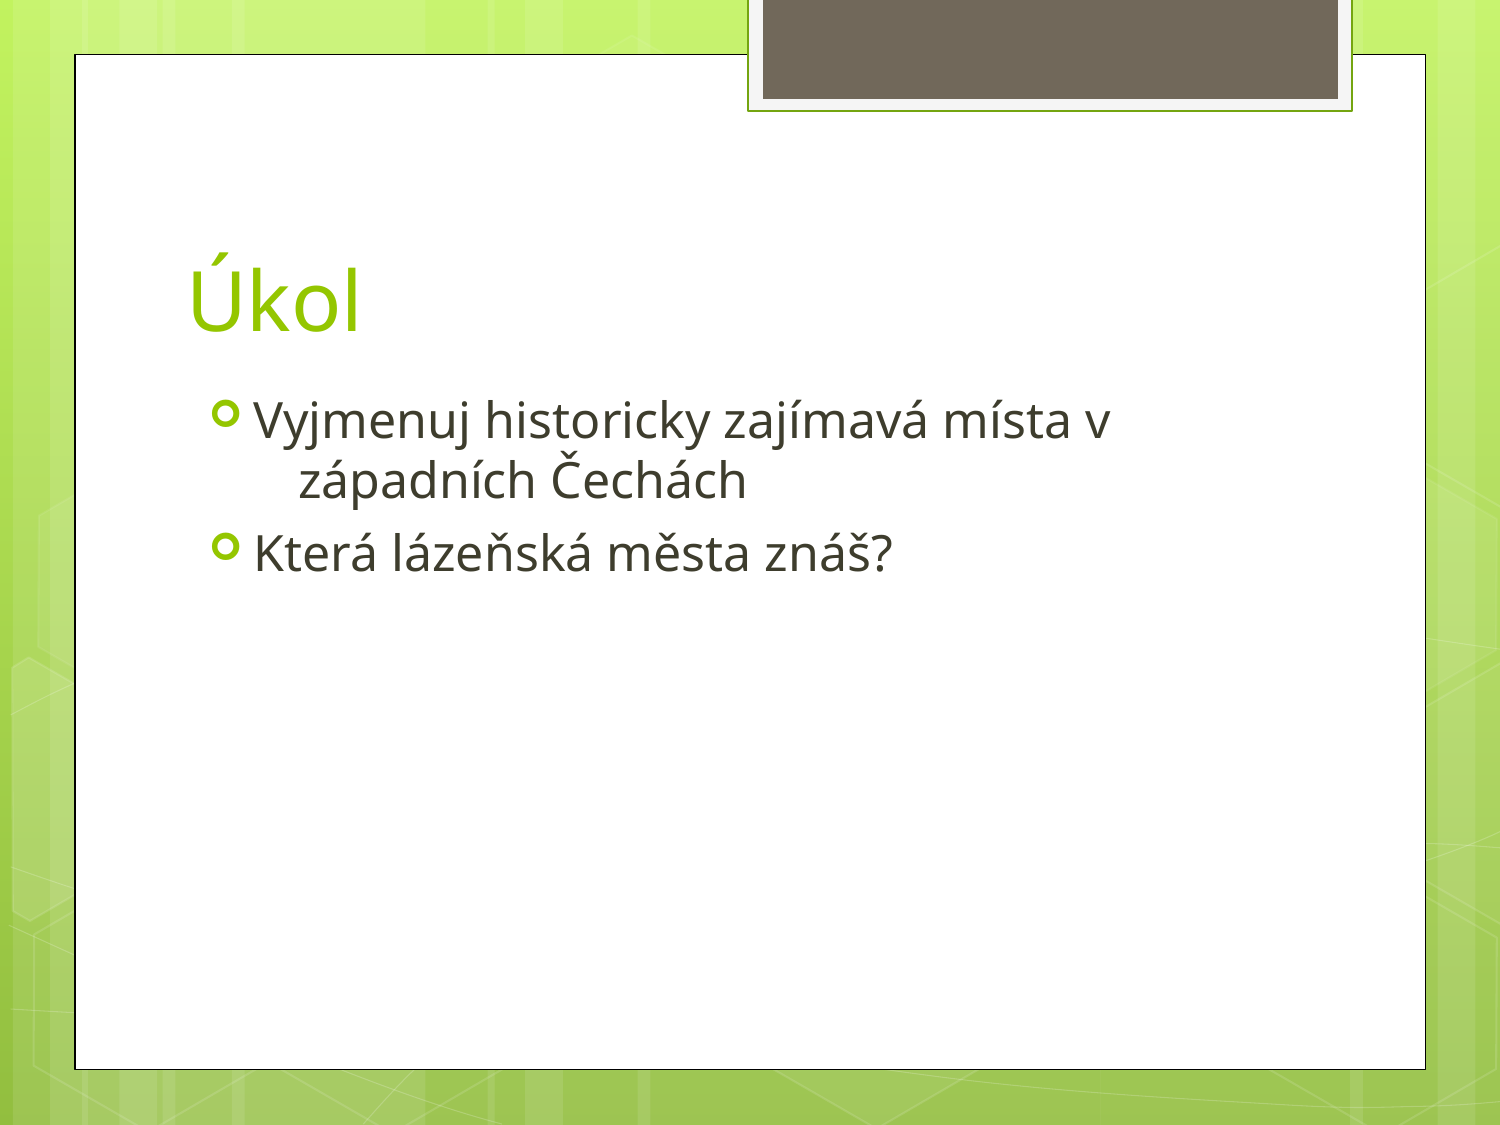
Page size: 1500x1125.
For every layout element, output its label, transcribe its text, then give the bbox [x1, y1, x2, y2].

title Úkol [171, 168, 1324, 356]
list Vyjmenuj historicky zajímavá místa v západních Čechách Která lázeňská města znáš? [171, 381, 1283, 957]
